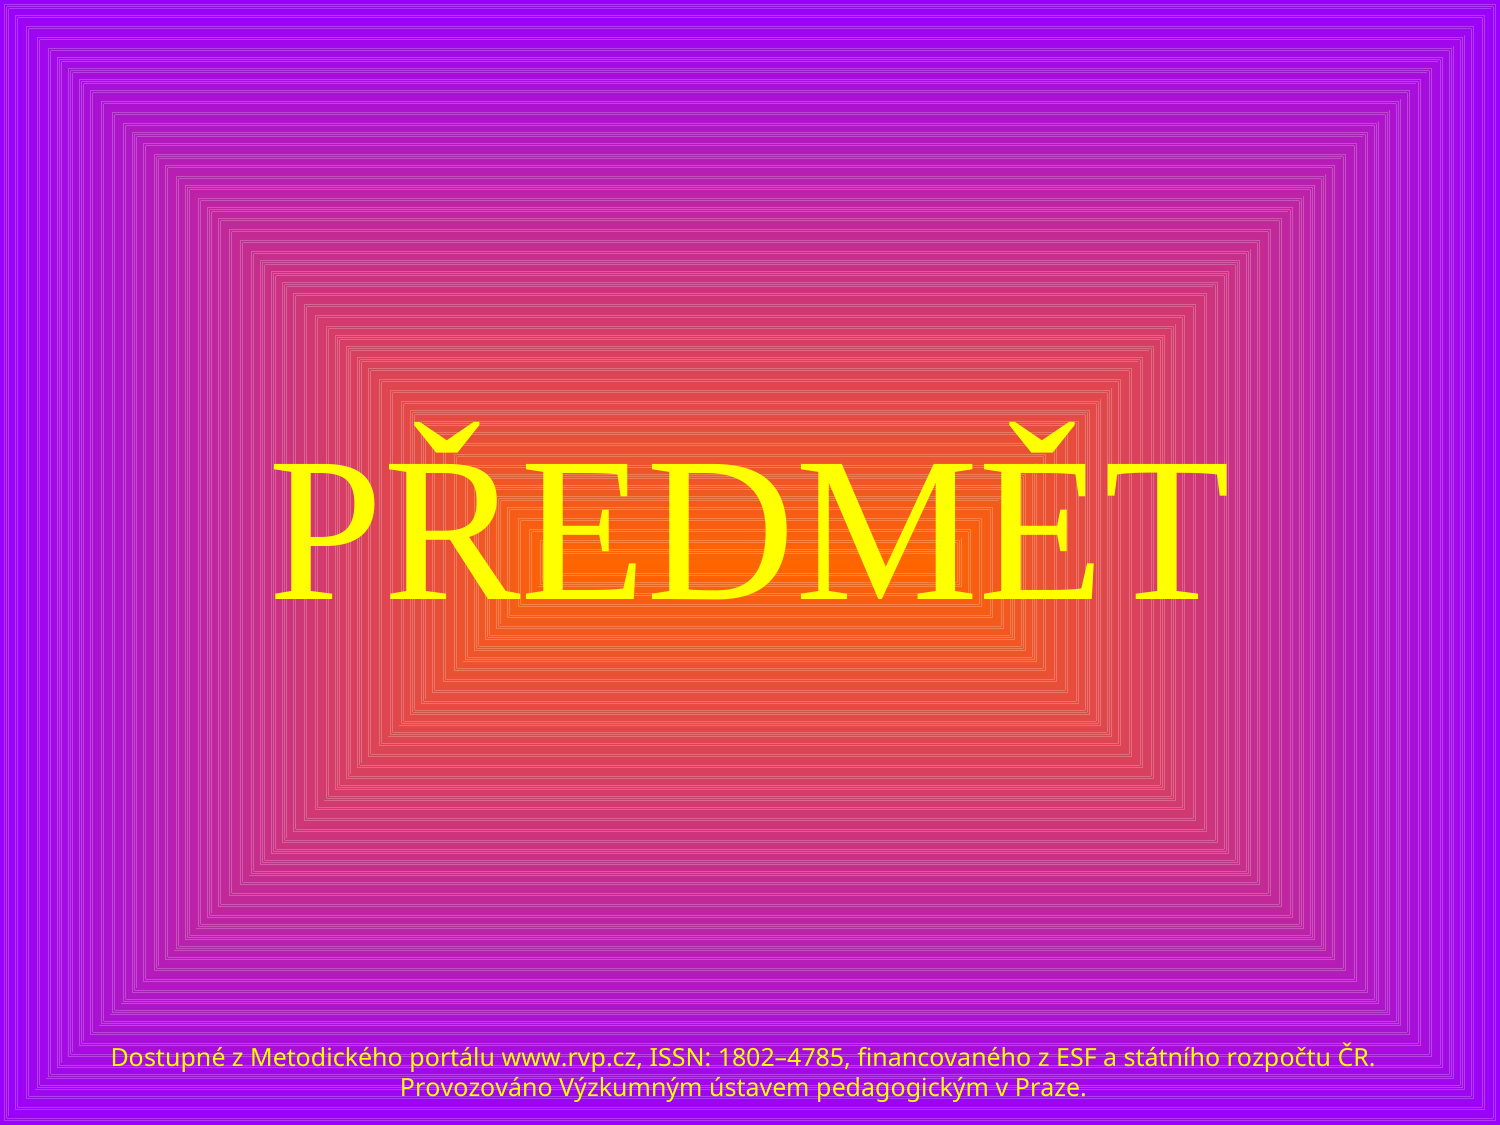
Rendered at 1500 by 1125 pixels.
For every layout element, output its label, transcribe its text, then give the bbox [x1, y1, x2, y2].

text_box Dostupné z Metodického portálu www.rvp.cz, ISSN: 1802–4785, financovaného z ESF a státního rozpočtu ČR. Provozováno Výzkumným ústavem pedagogickým v Praze. [35, 1041, 1454, 1102]
text_box PŘEDMĚT [0, 385, 1500, 649]
